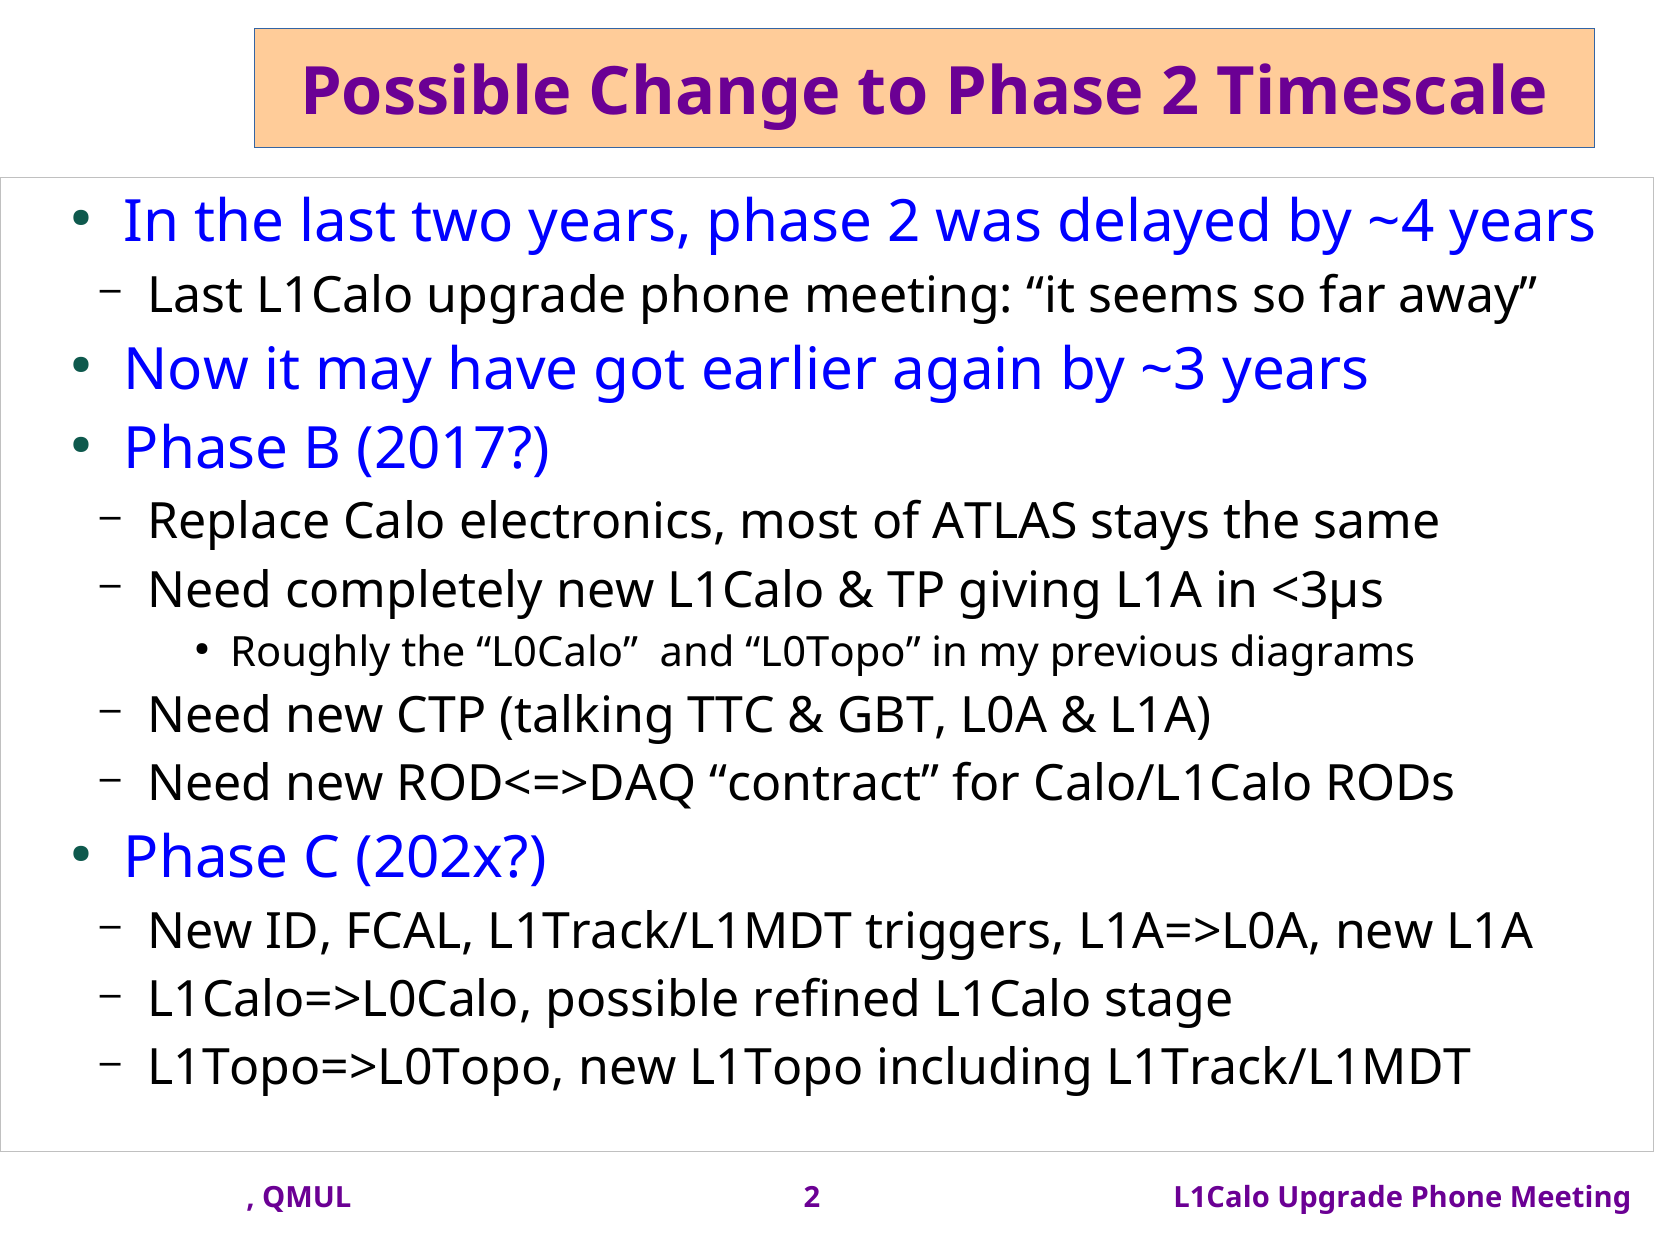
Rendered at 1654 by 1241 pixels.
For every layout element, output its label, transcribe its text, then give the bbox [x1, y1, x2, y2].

title Possible Change to Phase 2 Timescale [254, 28, 1595, 148]
list In the last two years, phase 2 was delayed by ~4 years Last L1Calo upgrade phone meeting: “it seems so far away” Now it may have got earlier again by ~3 years Phase B (2017?) Replace Calo electronics, most of ATLAS stays the same Need completely new L1Calo & TP giving L1A in <3µs Roughly the “L0Calo” and “L0Topo” in my previous diagrams Need new CTP (talking TTC & GBT, L0A & L1A) Need new ROD<=>DAQ “contract” for Calo/L1Calo RODs Phase C (202x?) New ID, FCAL, L1Track/L1MDT triggers, L1A=>L0A, new L1A L1Calo=>L0Calo, possible refined L1Calo stage L1Topo=>L0Topo, new L1Topo including L1Track/L1MDT [52, 179, 1635, 1138]
